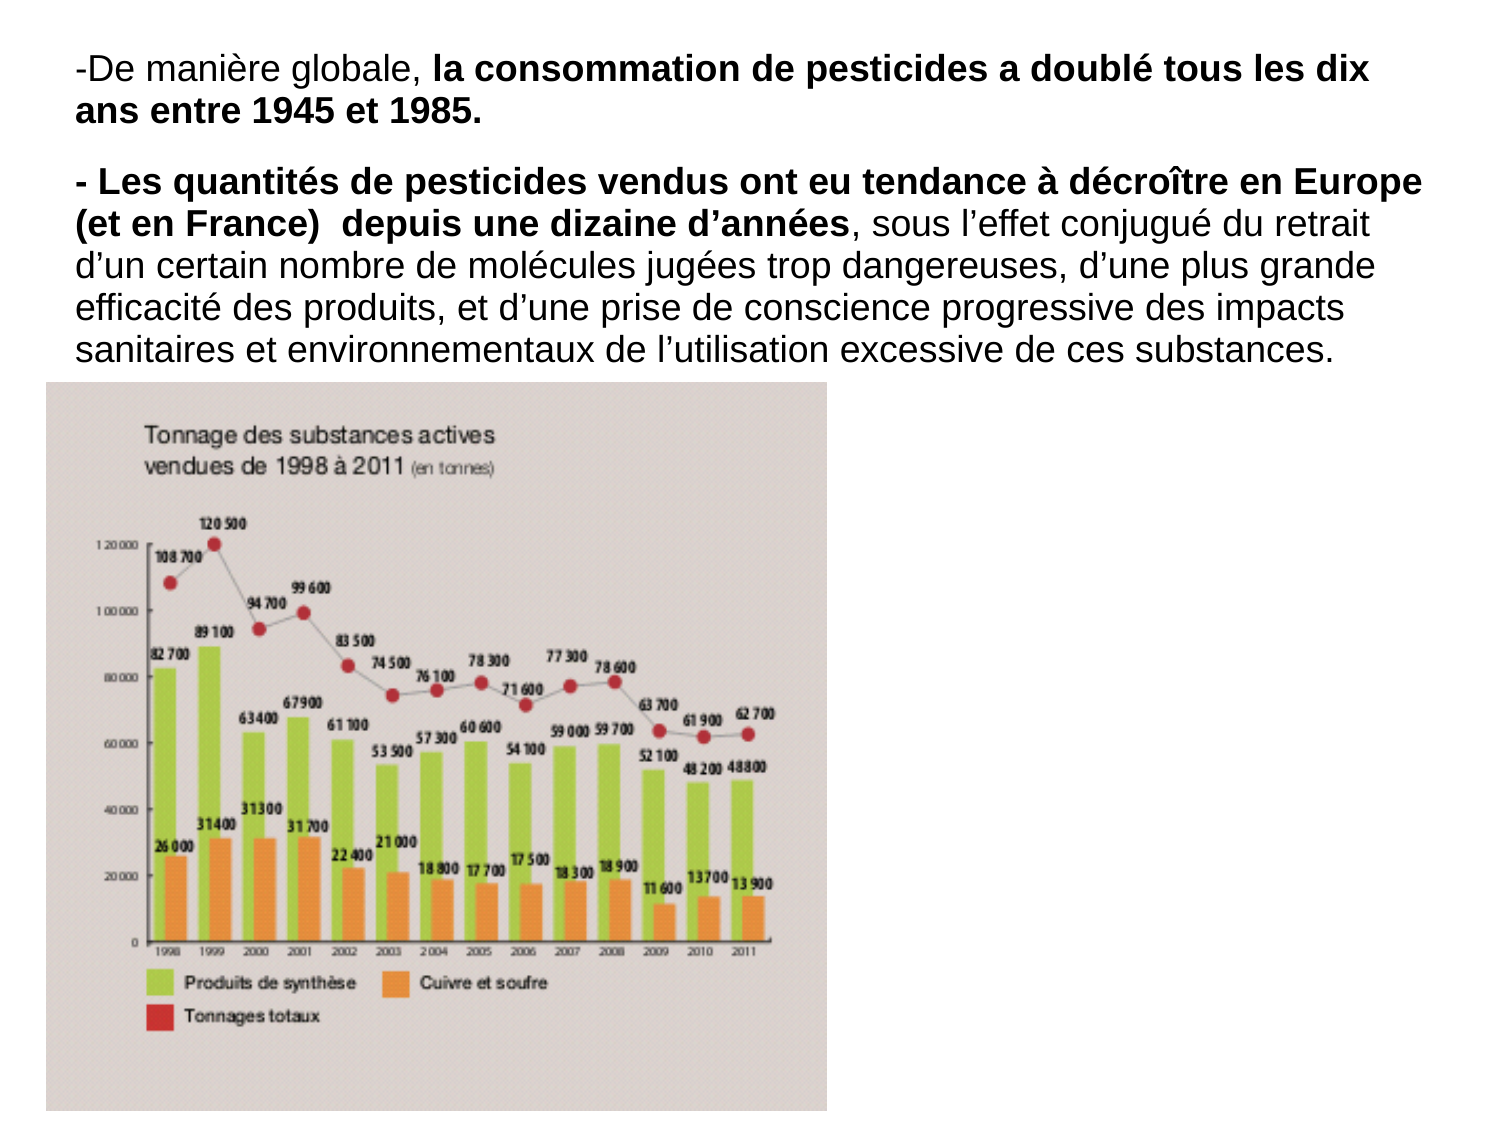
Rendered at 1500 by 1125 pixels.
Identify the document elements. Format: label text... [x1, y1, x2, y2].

list -De manière globale, la consommation de pesticides a doublé tous les dix ans entre 1945 et 1985. - Les quantités de pesticides vendus ont eu tendance à décroître en Europe (et en France) depuis une dizaine d’années, sous l’effet conjugué du retrait d’un certain nombre de molécules jugées trop dangereuses, d’une plus grande efficacité des produits, et d’une prise de conscience progressive des impacts sanitaires et environnementaux de l’utilisation excessive de ces substances. [75, 47, 1425, 916]
picture [46, 382, 827, 1111]
